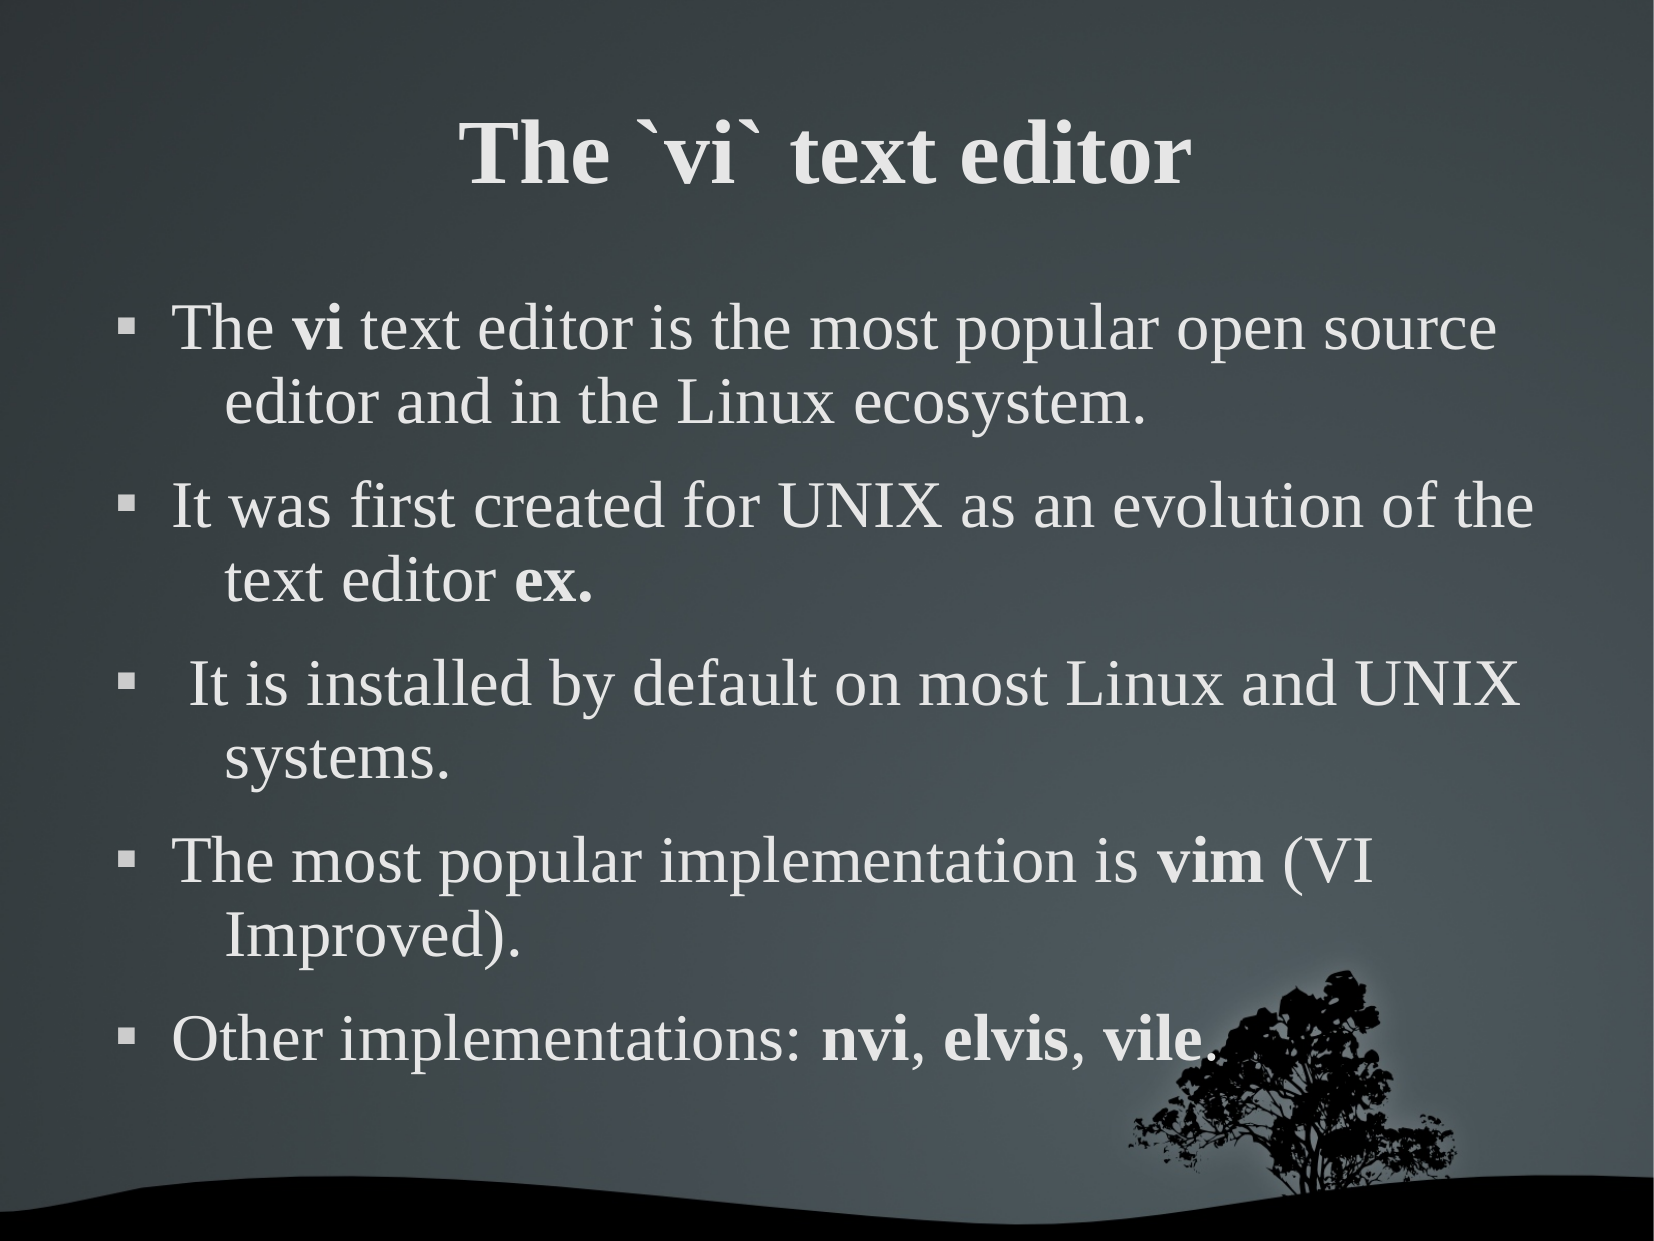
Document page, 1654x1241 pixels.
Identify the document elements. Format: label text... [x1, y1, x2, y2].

picture [0, 0, 1654, 1241]
title The `vi` text editor [82, 49, 1571, 257]
list The vi text editor is the most popular open source editor and in the Linux ecosystem. It was first created for UNIX as an evolution of the text editor ex. It is installed by default on most Linux and UNIX systems. The most popular implementation is vim (VI Improved). Other implementations: nvi, elvis, vile. [82, 290, 1571, 1109]
